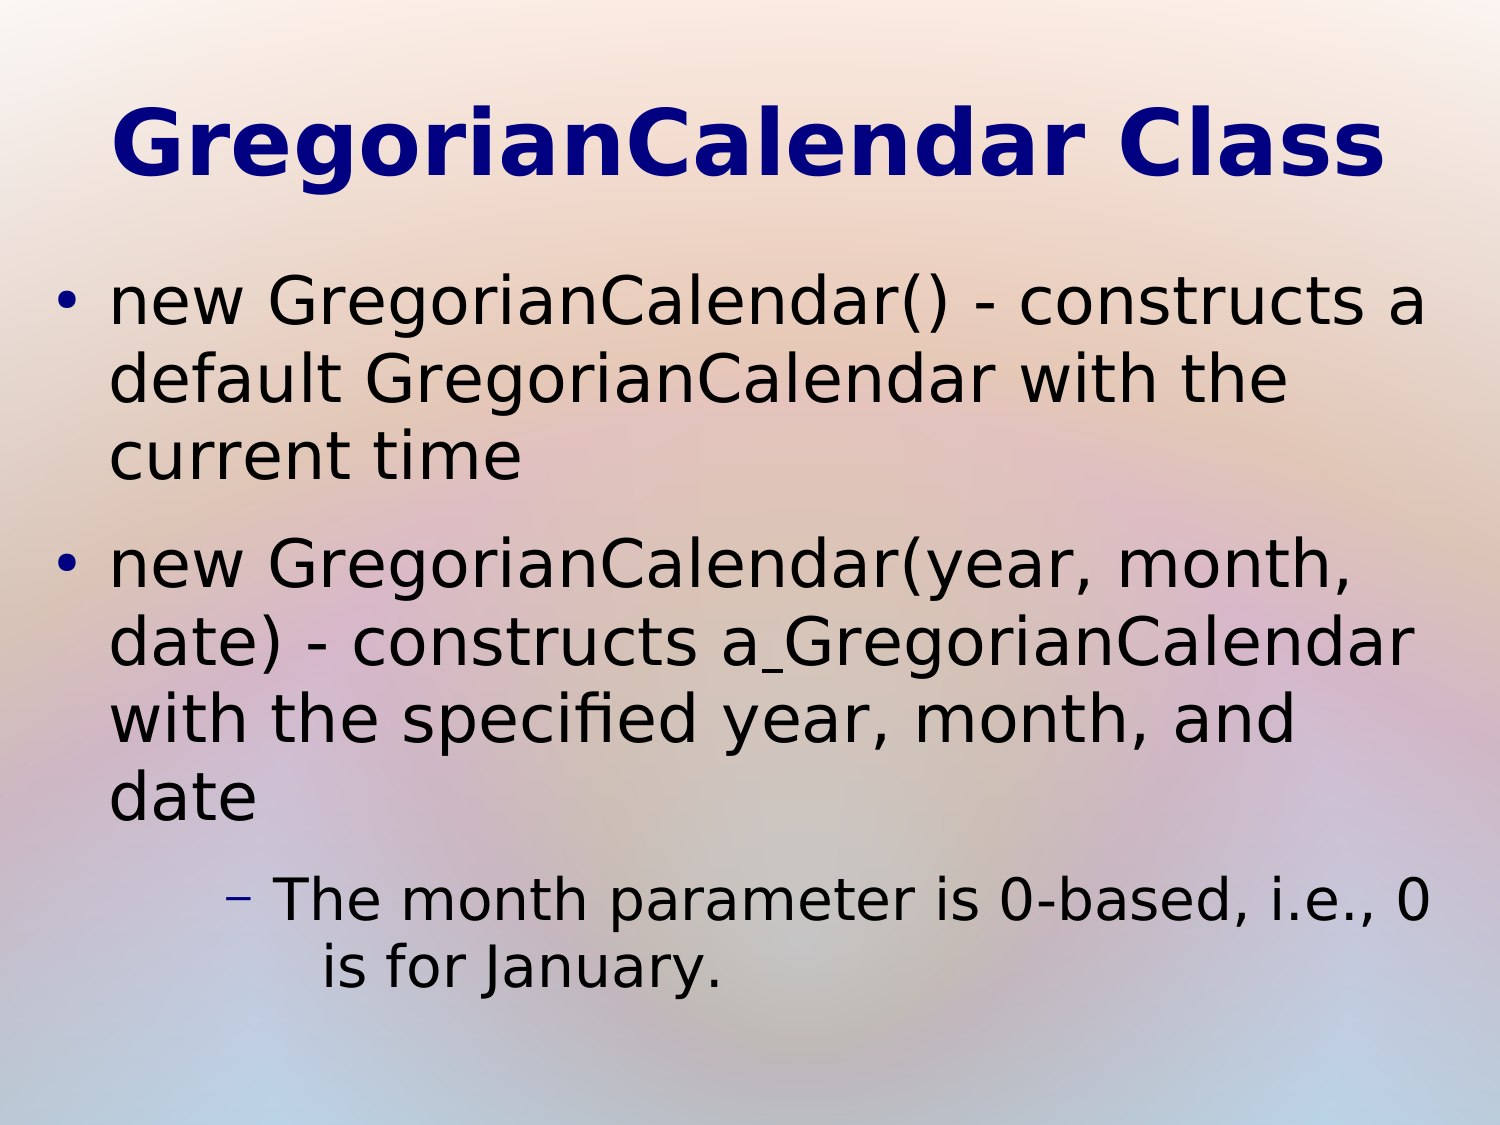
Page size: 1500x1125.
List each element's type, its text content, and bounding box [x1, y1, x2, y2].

title GregorianCalendar Class [75, 57, 1425, 231]
picture [0, 0, 1500, 1125]
list new GregorianCalendar() - constructs a default GregorianCalendar with the current time new GregorianCalendar(year, month, date) - constructs a GregorianCalendar with the specified year, month, and date The month parameter is 0-based, i.e., 0 is for January. [37, 262, 1463, 1002]
